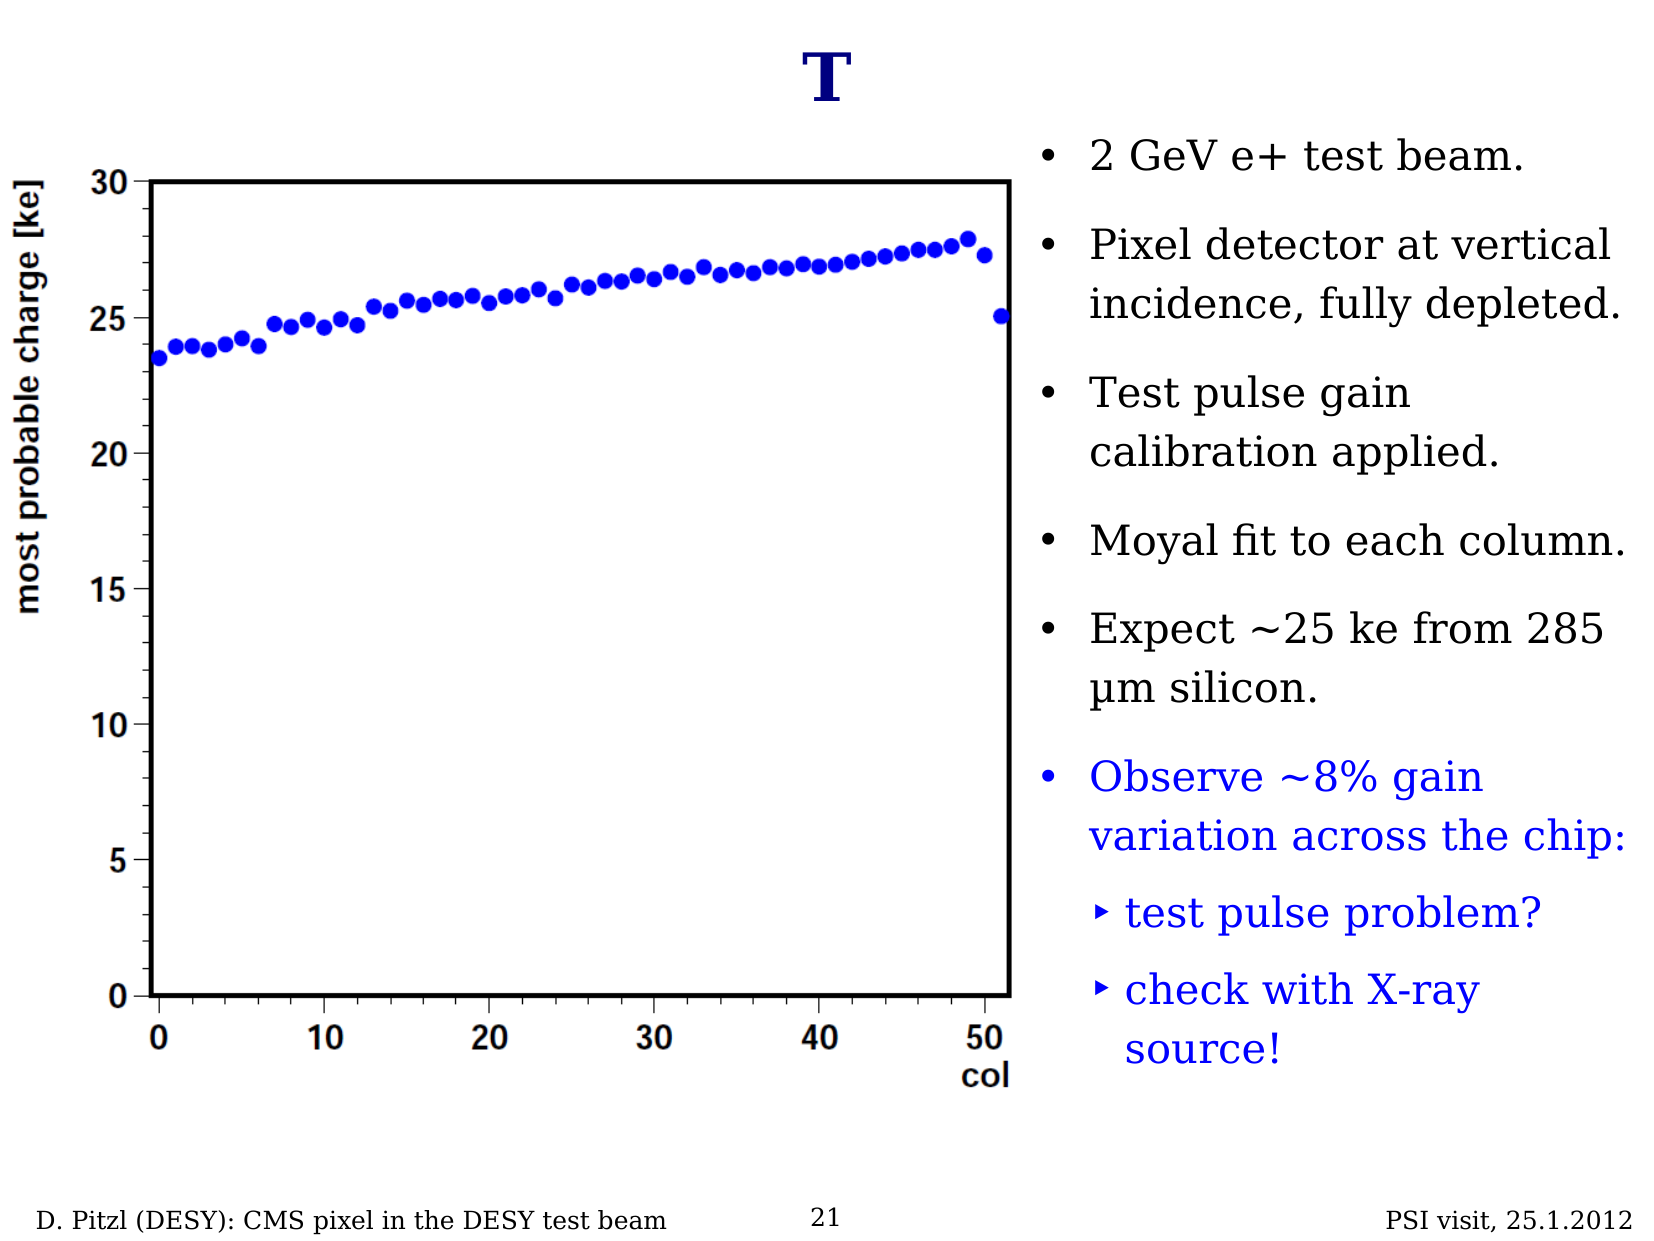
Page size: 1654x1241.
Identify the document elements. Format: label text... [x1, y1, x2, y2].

title T [121, 32, 1534, 124]
list 2 GeV e+ test beam. Pixel detector at vertical incidence, fully depleted. Test pulse gain calibration applied. Moyal fit to each column. Expect ~25 ke from 285 µm silicon. Observe ~8% gain variation across the chip: test pulse problem? check with X-ray source! [1036, 121, 1640, 1063]
picture [5, 158, 1039, 1096]
